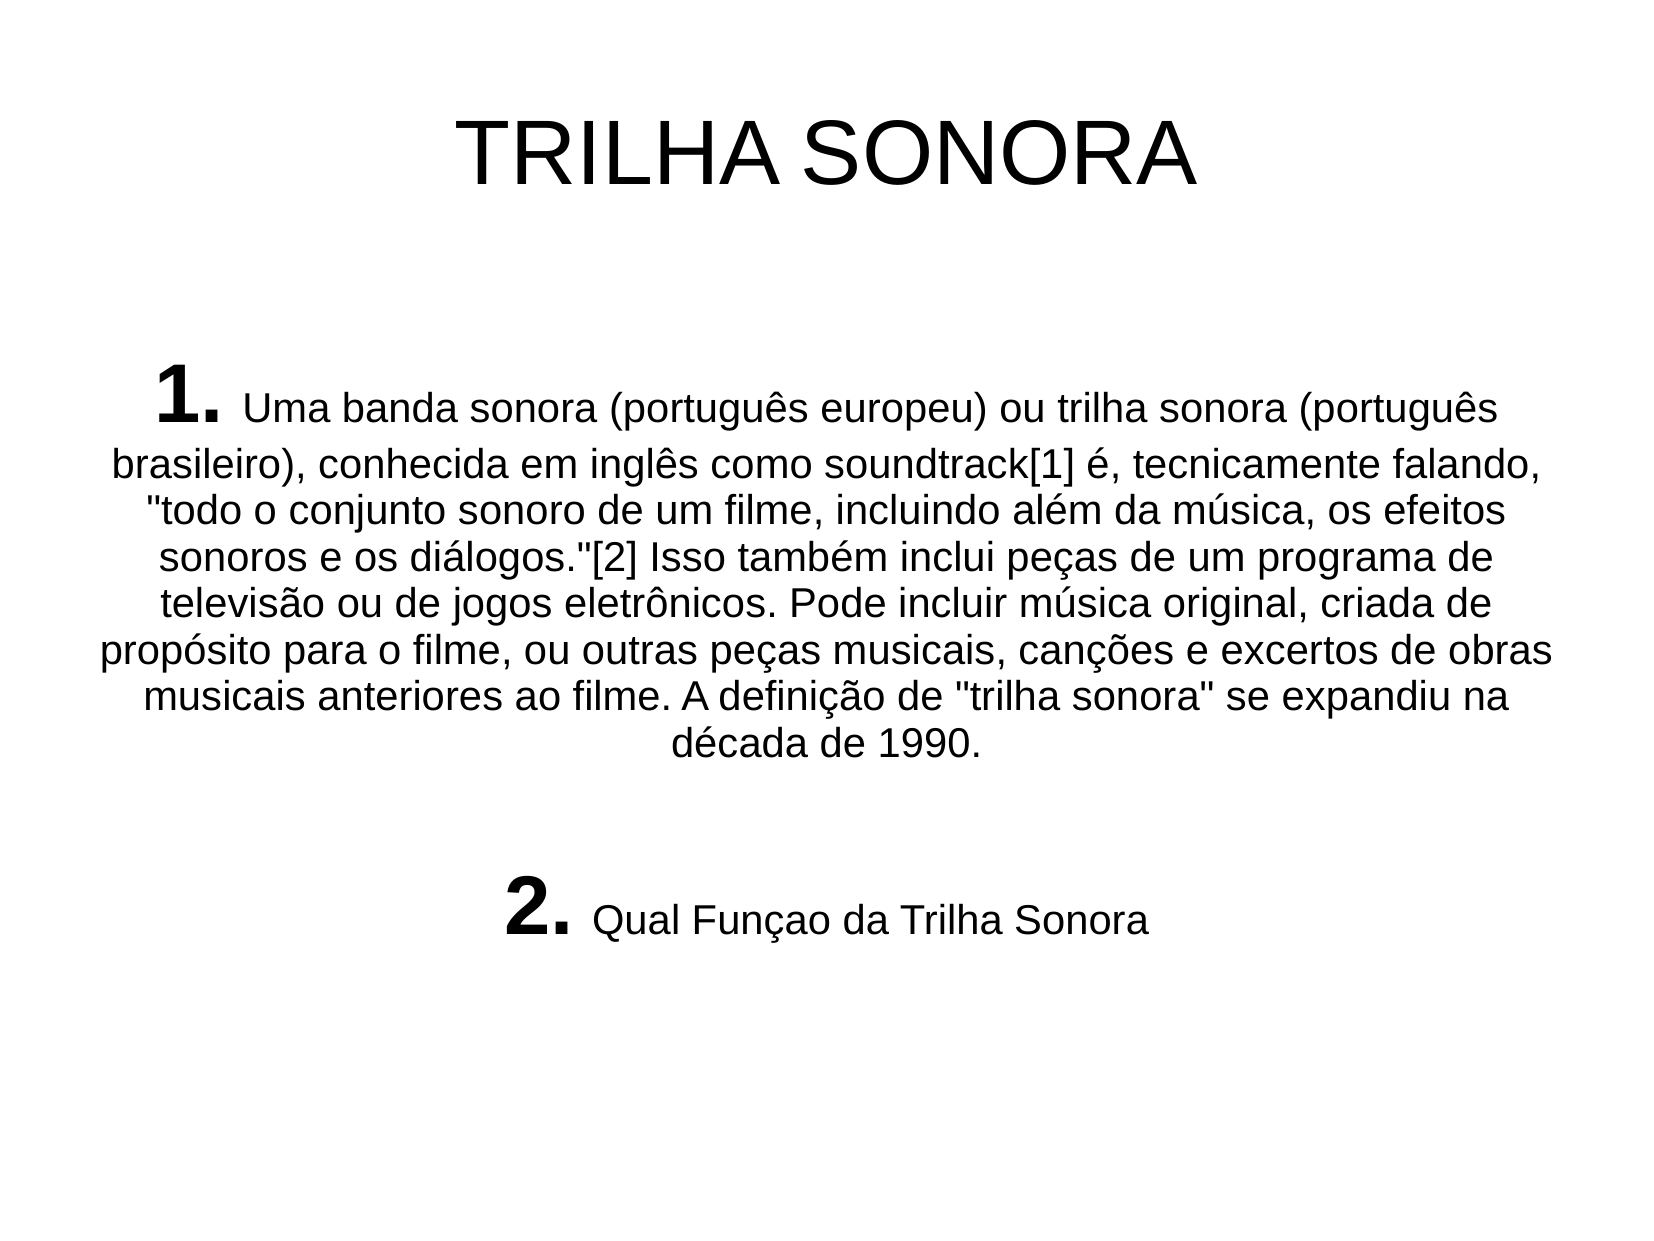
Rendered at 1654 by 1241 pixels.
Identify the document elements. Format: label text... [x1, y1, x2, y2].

subtitle 1. Uma banda sonora (português europeu) ou trilha sonora (português brasileiro), conhecida em inglês como soundtrack[1] é, tecnicamente falando, "todo o conjunto sonoro de um filme, incluindo além da música, os efeitos sonoros e os diálogos."[2] Isso também inclui peças de um programa de televisão ou de jogos eletrônicos. Pode incluir música original, criada de propósito para o filme, ou outras peças musicais, canções e excertos de obras musicais anteriores ao filme. A definição de "trilha sonora" se expandiu na década de 1990. 2. Qual Funçao da Trilha Sonora [82, 290, 1571, 1010]
title TRILHA SONORA [82, 49, 1571, 257]
